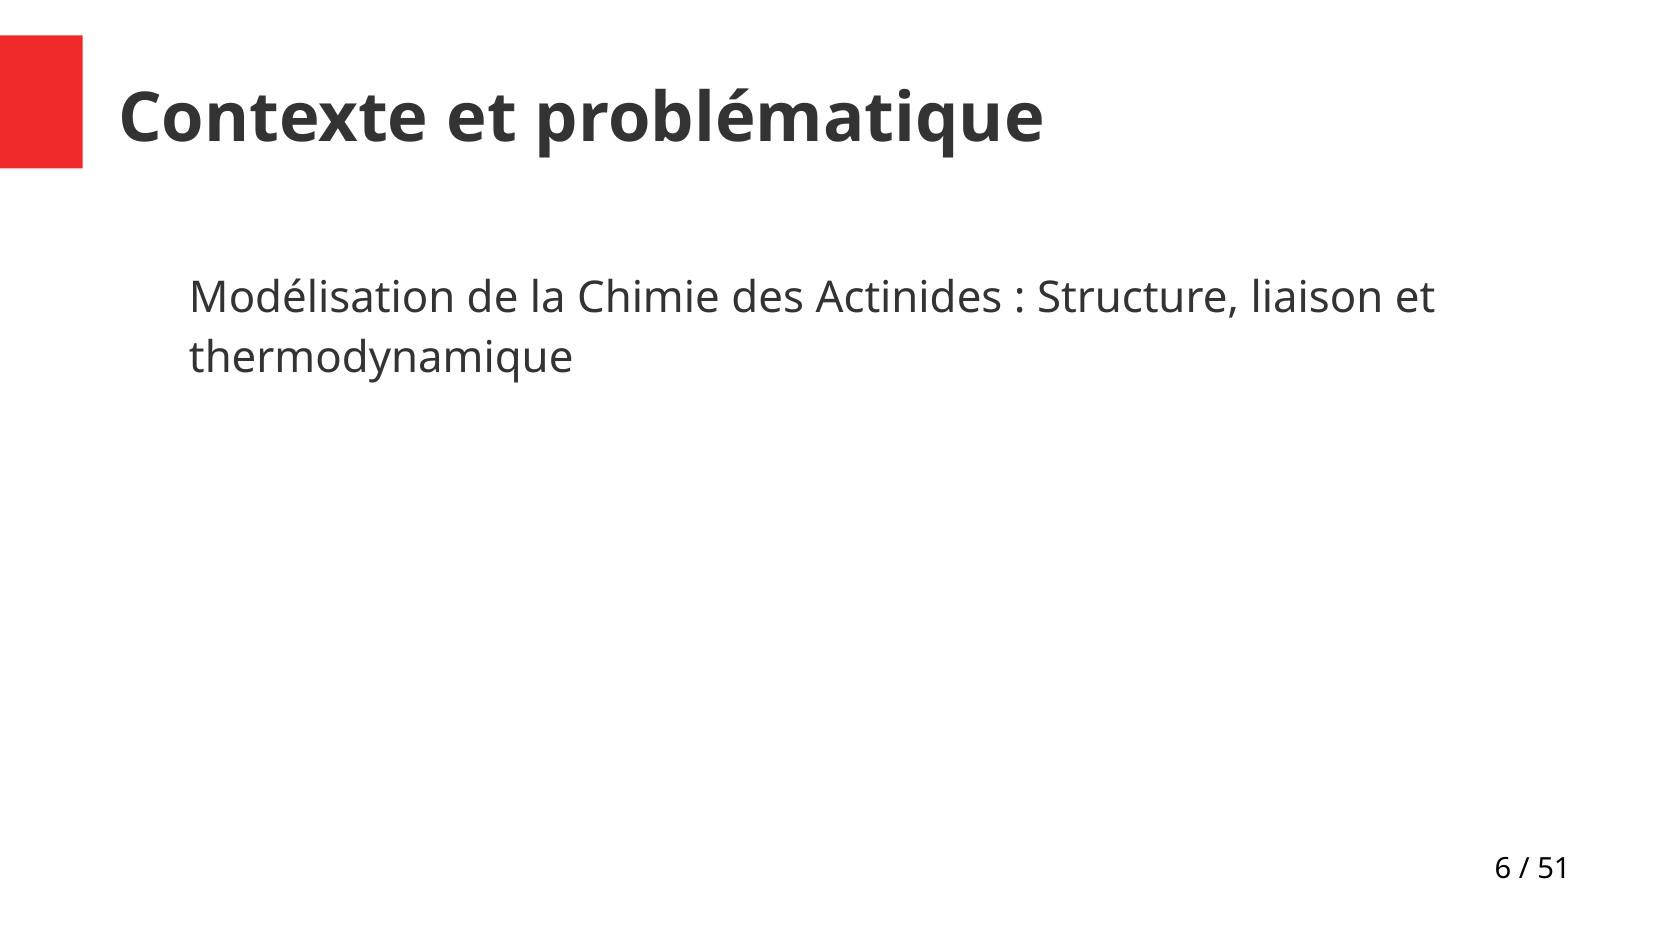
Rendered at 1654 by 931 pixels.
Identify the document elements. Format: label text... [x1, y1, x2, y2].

list Modélisation de la Chimie des Actinides : Structure, liaison et thermodynamique [118, 265, 1536, 806]
title Contexte et problématique [118, 37, 1571, 193]
